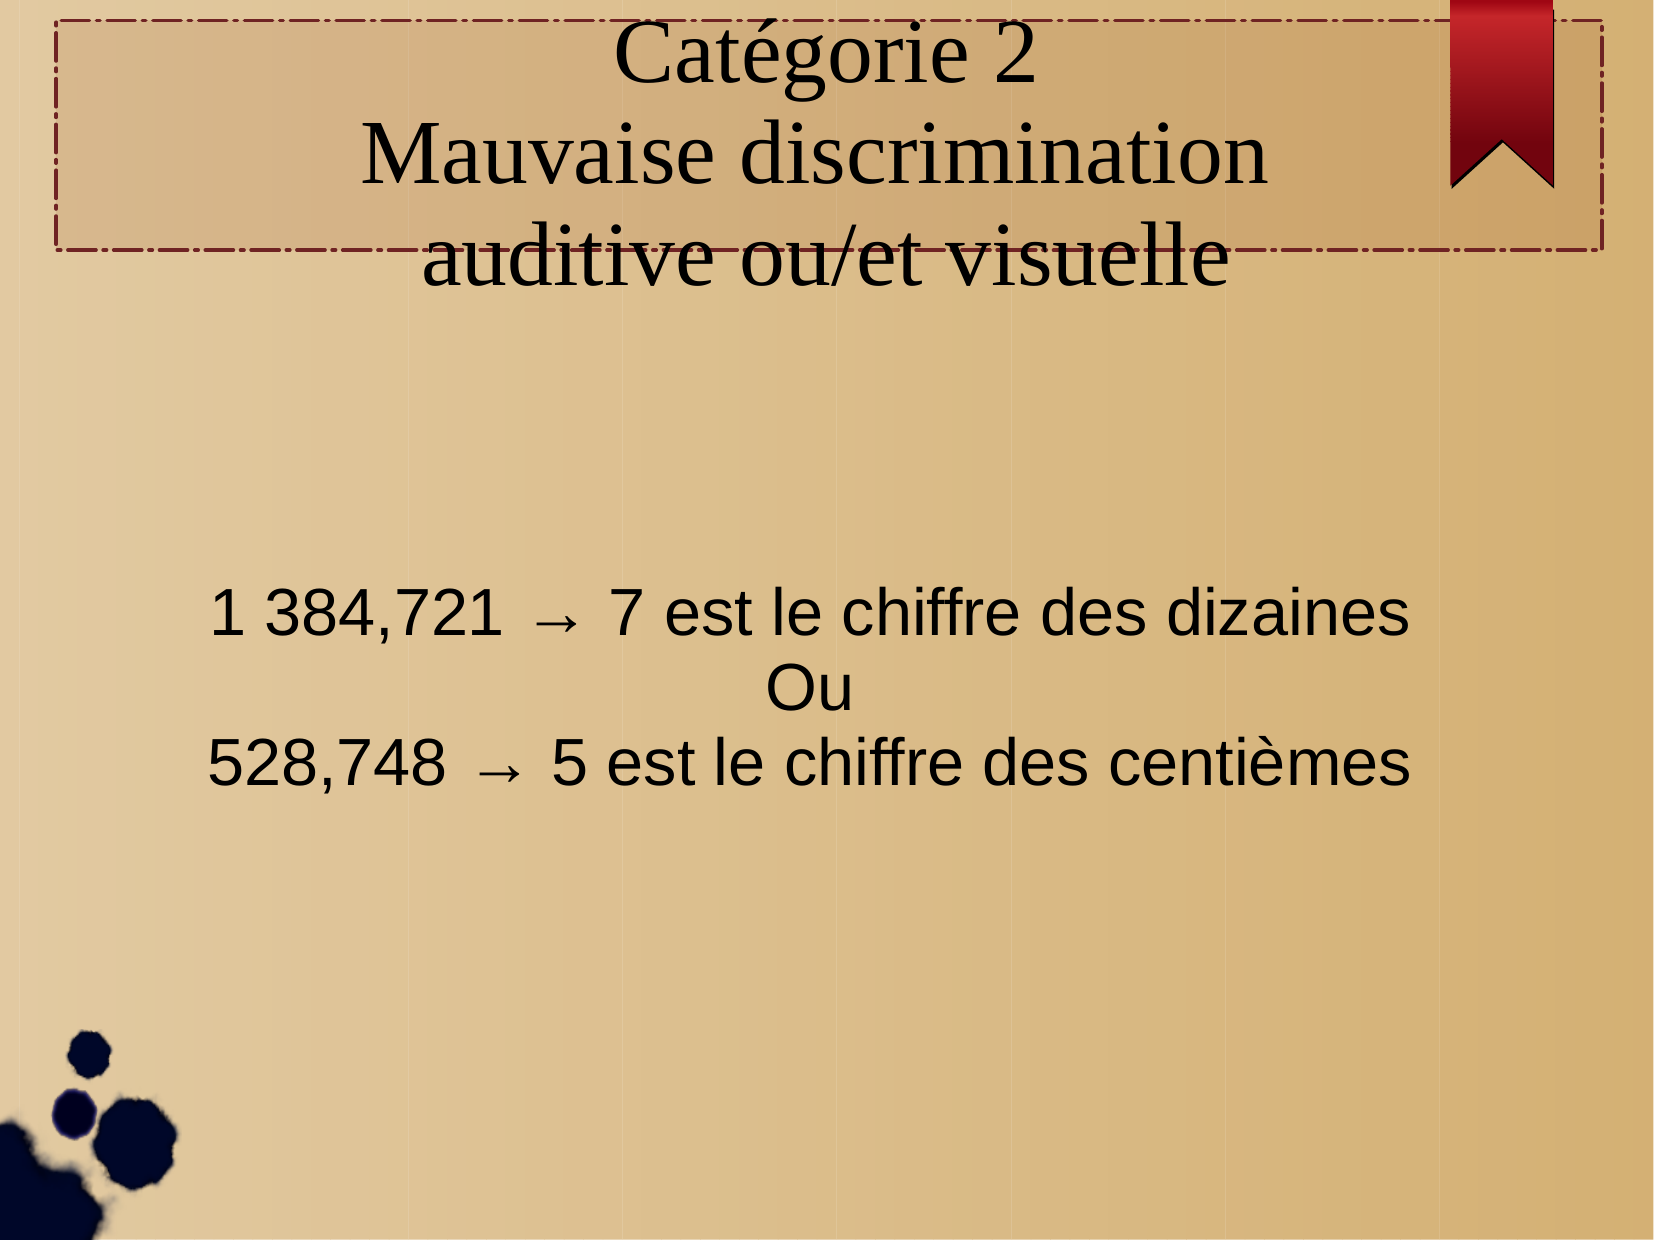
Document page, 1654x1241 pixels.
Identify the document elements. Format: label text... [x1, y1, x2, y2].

subtitle 1 384,721 → 7 est le chiffre des dizaines Ou 528,748 → 5 est le chiffre des centièmes [82, 290, 1538, 1010]
title Catégorie 2 Mauvaise discrimination auditive ou/et visuelle [82, 0, 1571, 306]
